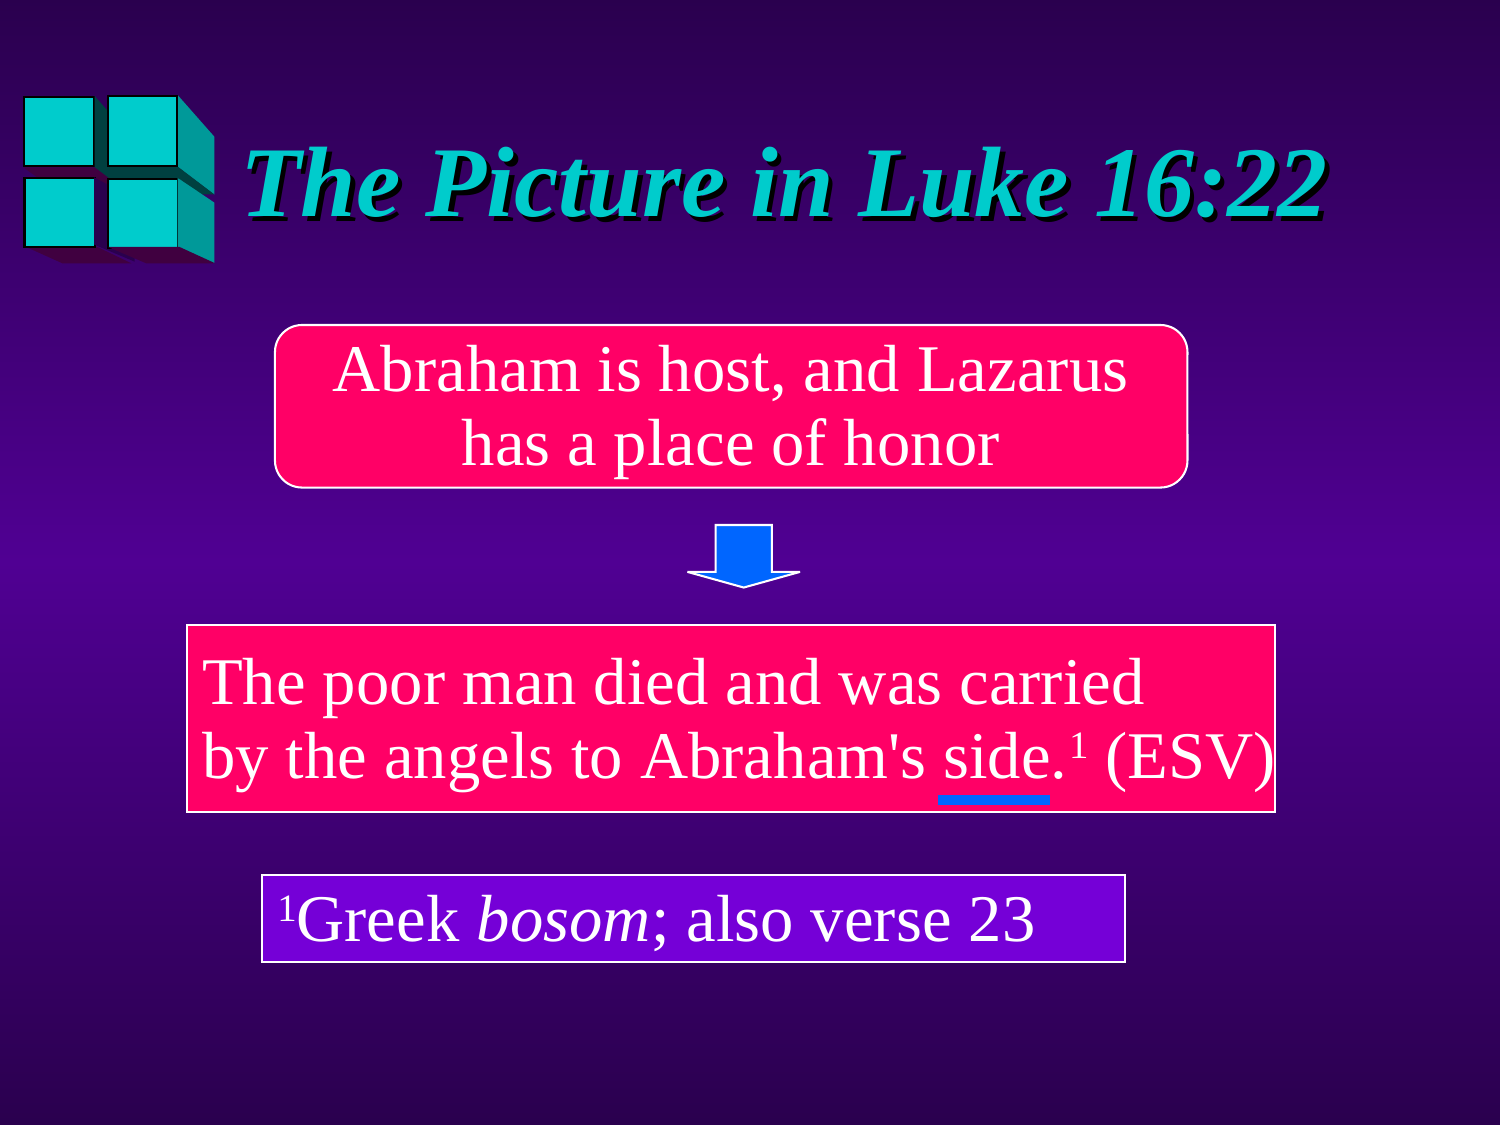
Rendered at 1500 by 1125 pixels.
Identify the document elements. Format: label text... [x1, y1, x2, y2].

text_box Abraham is host, and Lazarus has a place of honor [274, 324, 1188, 488]
text_box 1Greek bosom; also verse 23 [262, 874, 1125, 963]
text_box [687, 525, 801, 588]
title The Picture in Luke 16:22 [224, 78, 1388, 288]
text_box The poor man died and was carried by the angels to Abraham's side.1 (ESV) [187, 624, 1275, 813]
